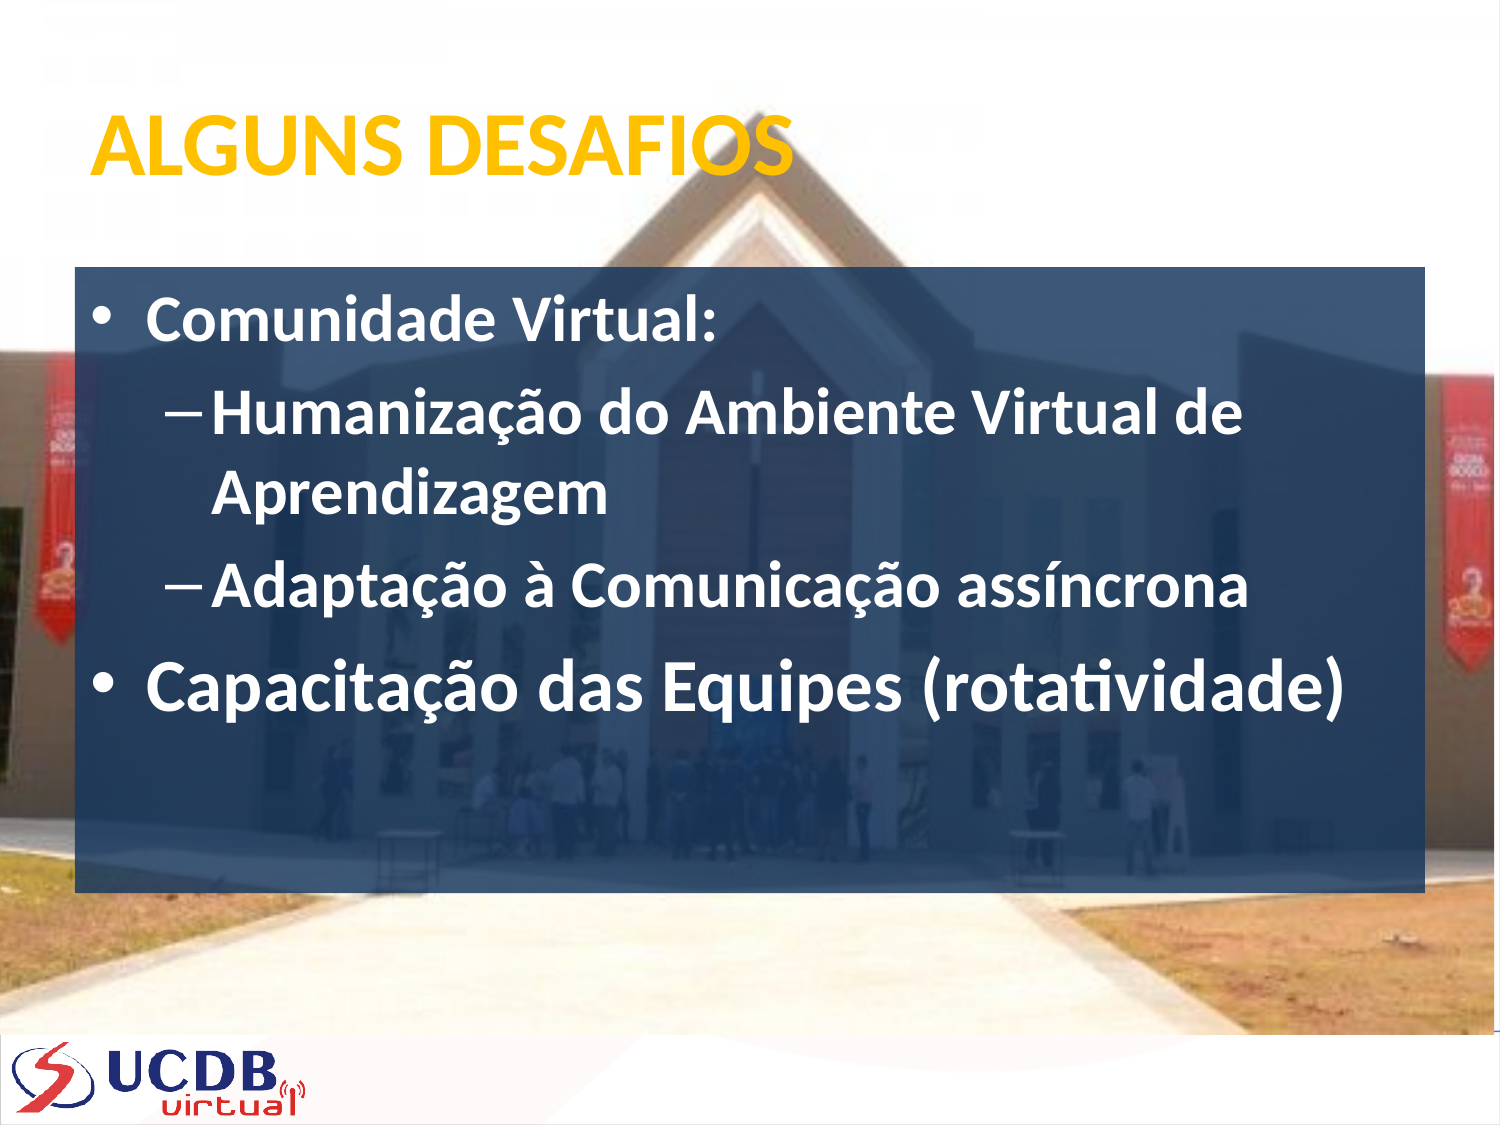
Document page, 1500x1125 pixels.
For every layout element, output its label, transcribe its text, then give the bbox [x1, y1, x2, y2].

picture [0, 0, 1500, 1125]
title ALGUNS DESAFIOS [75, 45, 1425, 233]
text_box Comunidade Virtual: Humanização do Ambiente Virtual de Aprendizagem Adaptação à Comunicação assíncrona Capacitação das Equipes (rotatividade) [74, 267, 1425, 894]
